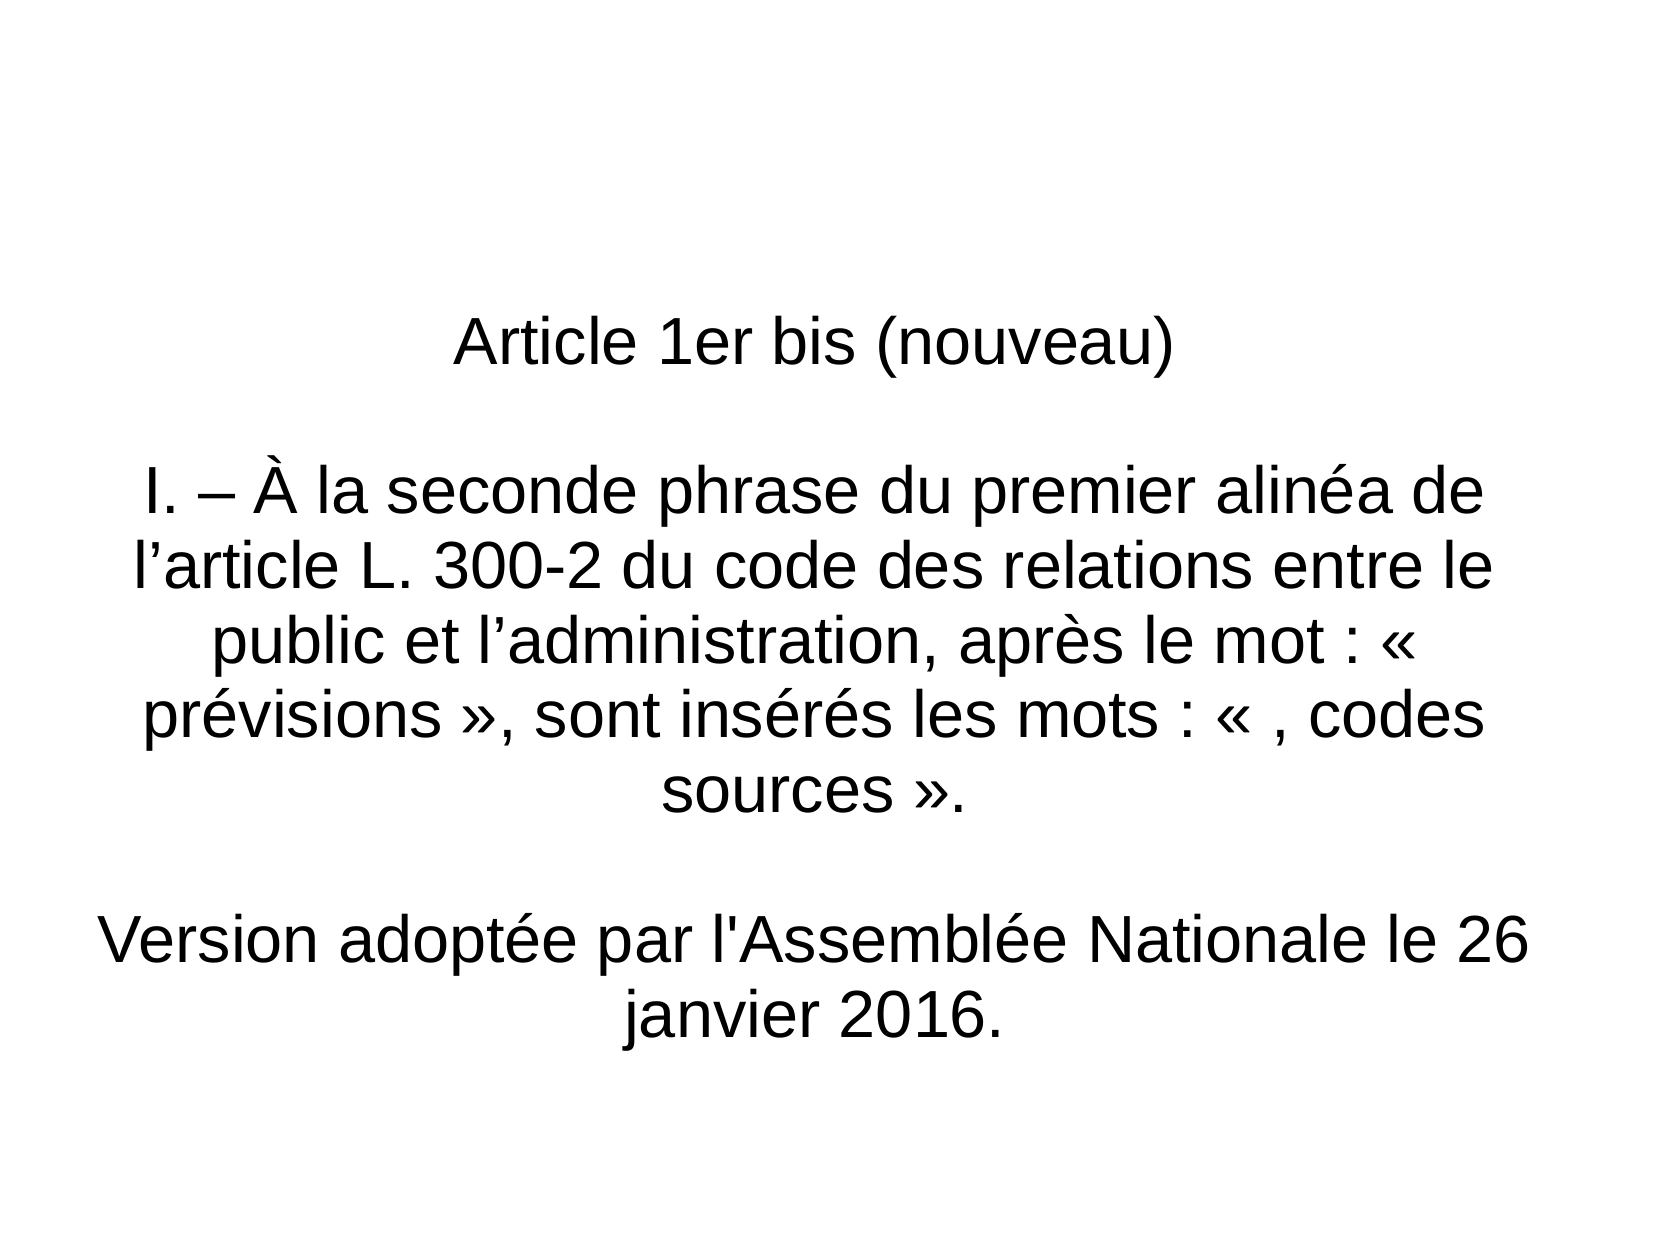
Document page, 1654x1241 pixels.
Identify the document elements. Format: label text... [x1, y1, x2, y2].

subtitle Article 1er bis (nouveau) I. – À la seconde phrase du premier alinéa de l’article L. 300-2 du code des relations entre le public et l’administration, après le mot : « prévisions », sont insérés les mots : « , codes sources ». Version adoptée par l'Assemblée Nationale le 26 janvier 2016. [70, 79, 1559, 1052]
